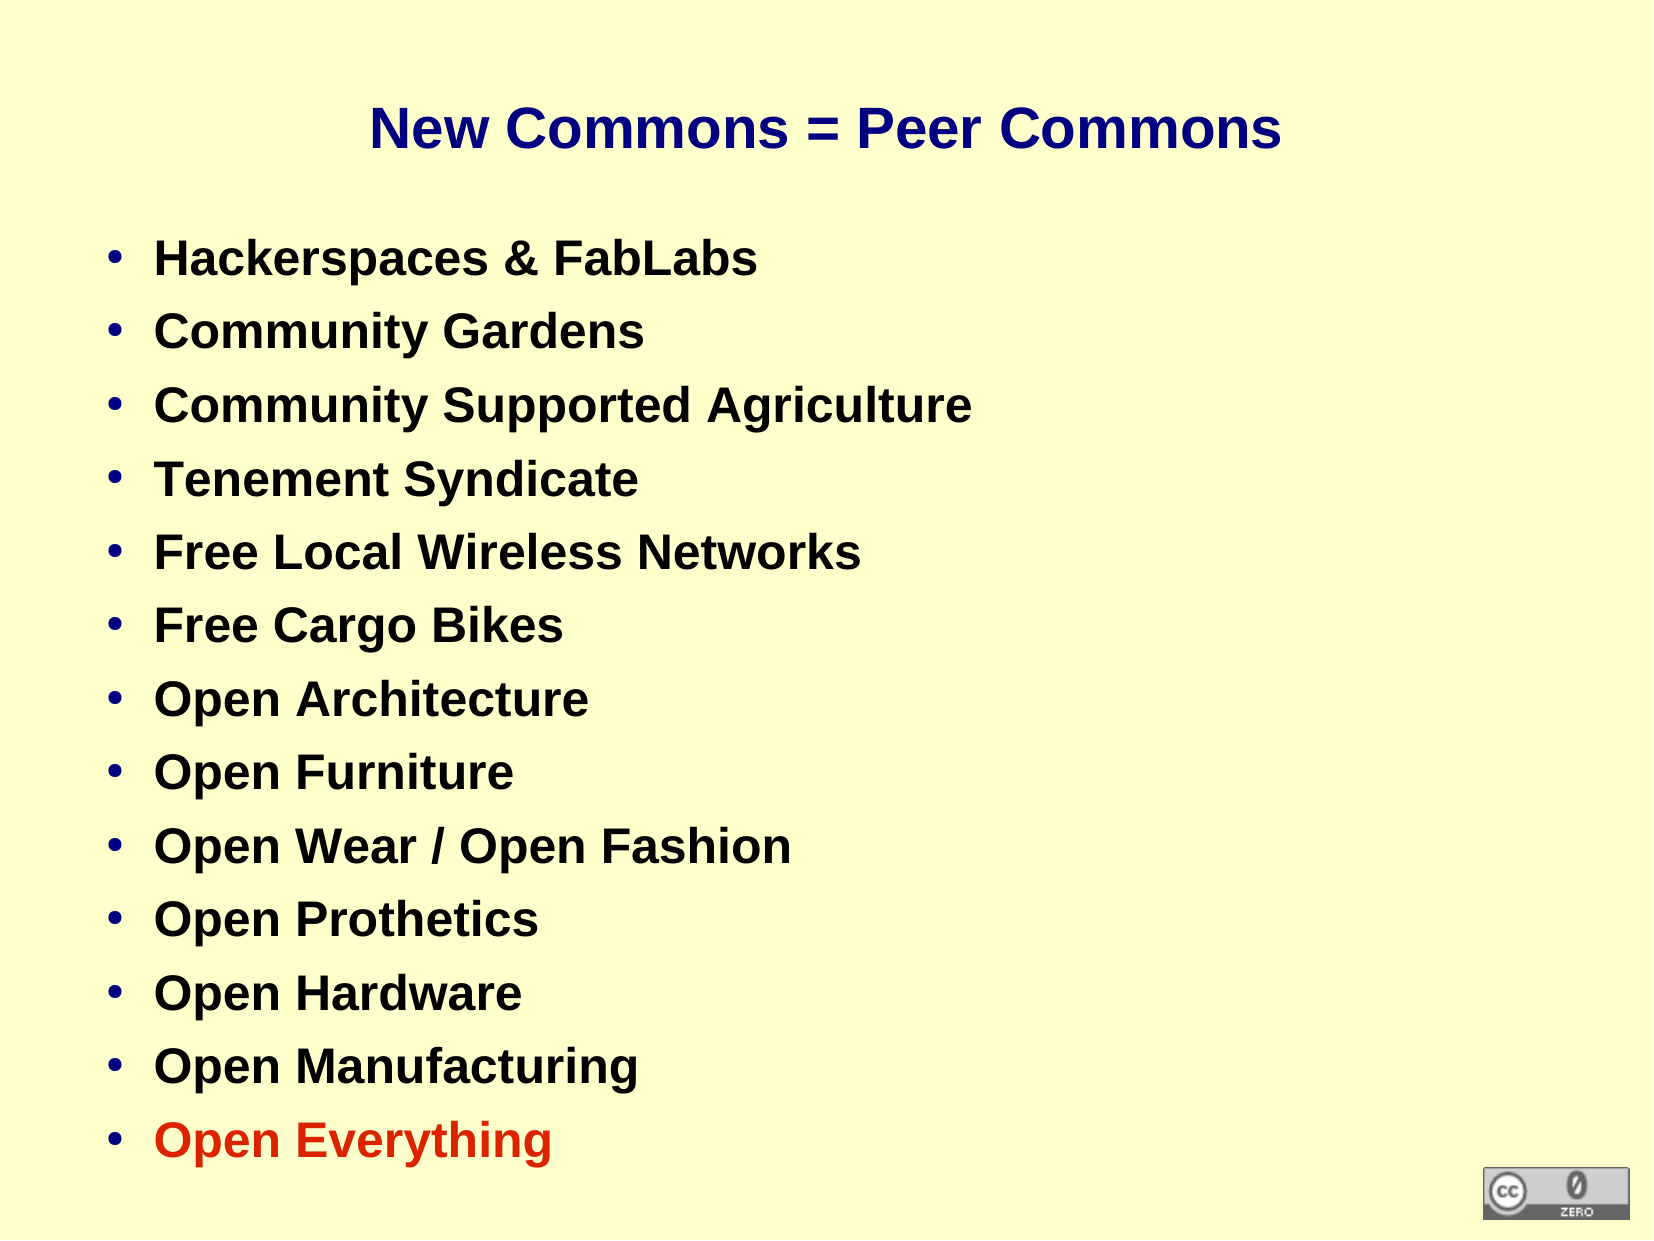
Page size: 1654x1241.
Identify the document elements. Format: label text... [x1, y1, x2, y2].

title New Commons = Peer Commons [82, 55, 1571, 201]
list Hackerspaces & FabLabs Community Gardens Community Supported Agriculture Tenement Syndicate Free Local Wireless Networks Free Cargo Bikes Open Architecture Open Furniture Open Wear / Open Fashion Open Prothetics Open Hardware Open Manufacturing Open Everything [82, 230, 1571, 1175]
picture [1483, 1167, 1630, 1220]
